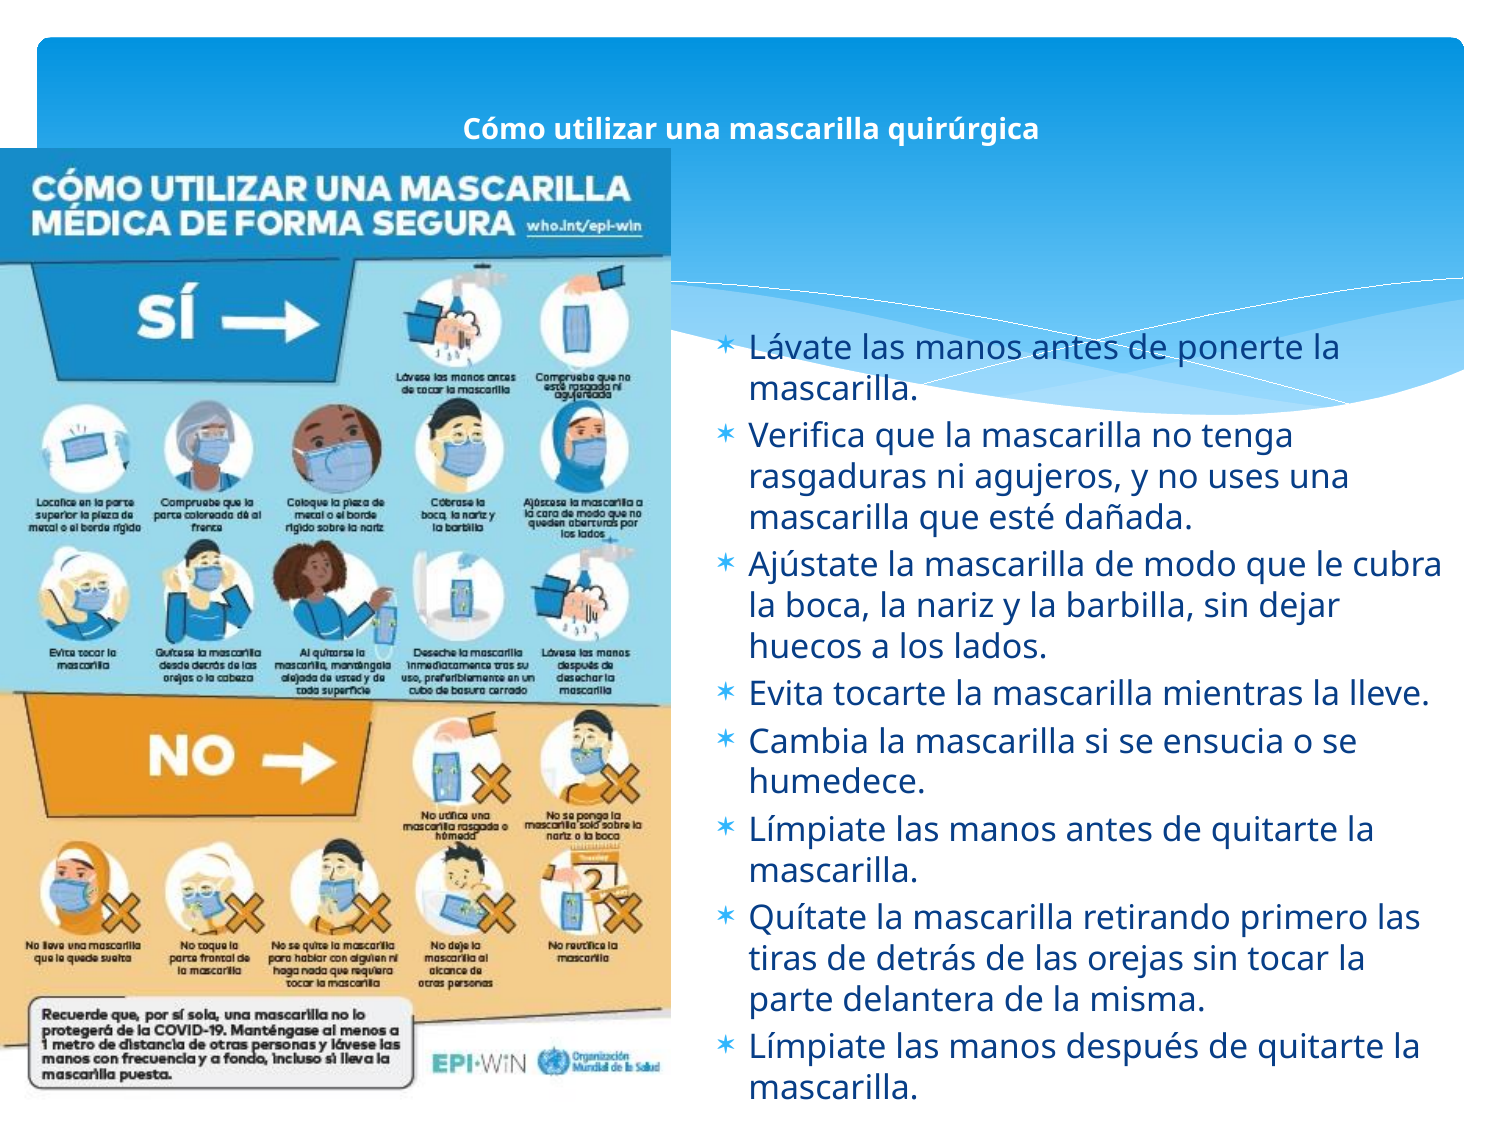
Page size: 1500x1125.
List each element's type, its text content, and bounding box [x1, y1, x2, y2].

title Cómo utilizar una mascarilla quirúrgica [76, 101, 1427, 197]
list Lávate las manos antes de ponerte la mascarilla. Verifica que la mascarilla no tenga rasgaduras ni agujeros, y no uses una mascarilla que esté dañada. Ajústate la mascarilla de modo que le cubra la boca, la nariz y la barbilla, sin dejar huecos a los lados. Evita tocarte la mascarilla mientras la lleve. Cambia la mascarilla si se ensucia o se humedece. Límpiate las manos antes de quitarte la mascarilla. Quítate la mascarilla retirando primero las tiras de detrás de las orejas sin tocar la parte delantera de la misma. Límpiate las manos después de quitarte la mascarilla. [702, 318, 1459, 1125]
picture [0, 148, 671, 1103]
